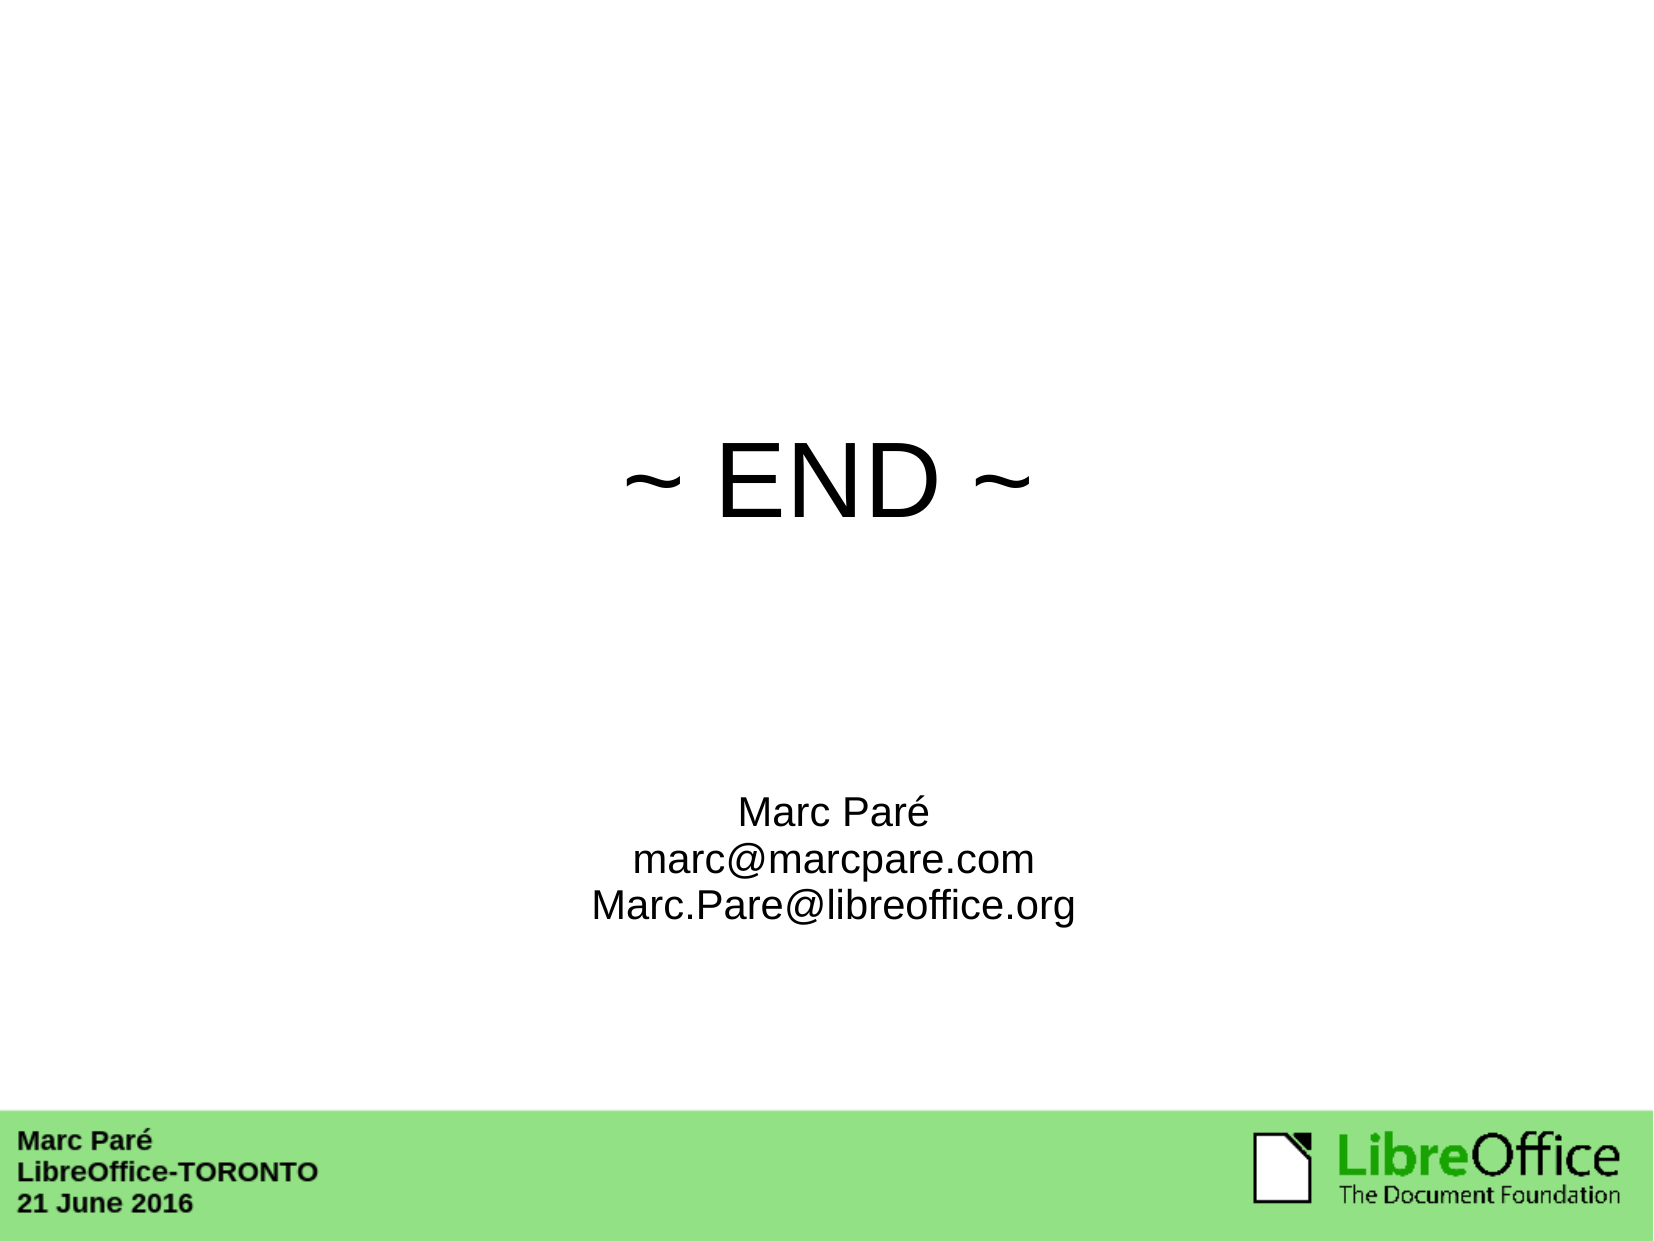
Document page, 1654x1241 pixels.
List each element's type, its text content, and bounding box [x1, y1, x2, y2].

text_box Marc Paré marc@marcpare.com Marc.Pare@libreoffice.org [15, 735, 1653, 1029]
list ~ END ~ [0, 420, 1653, 571]
picture [0, 0, 1654, 1241]
